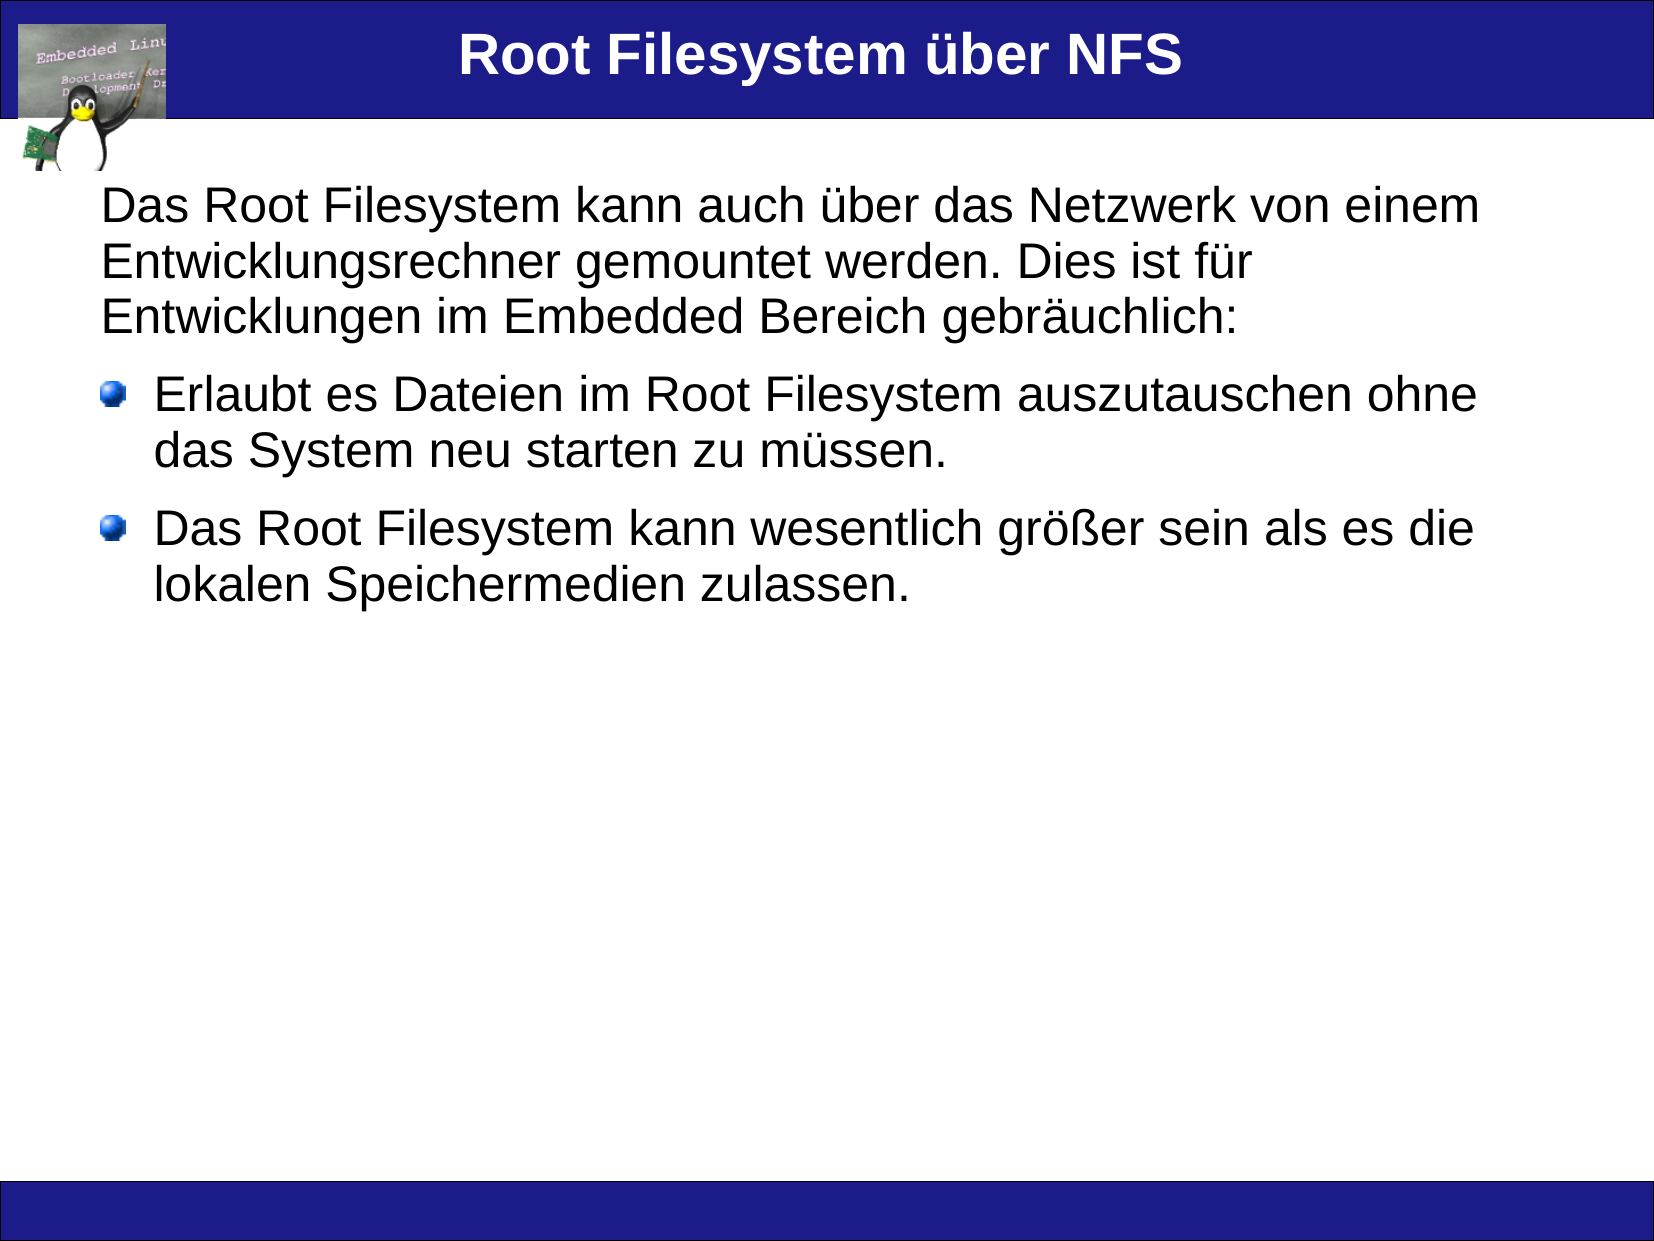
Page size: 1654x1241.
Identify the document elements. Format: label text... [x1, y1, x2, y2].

list Das Root Filesystem kann auch über das Netzwerk von einem Entwicklungsrechner gemountet werden. Dies ist für Entwicklungen im Embedded Bereich gebräuchlich: Erlaubt es Dateien im Root Filesystem auszutauschen ohne das System neu starten zu müssen. Das Root Filesystem kann wesentlich größer sein als es die lokalen Speichermedien zulassen. [82, 177, 1571, 1123]
picture [18, 24, 166, 171]
title Root Filesystem über NFS [76, 19, 1565, 89]
